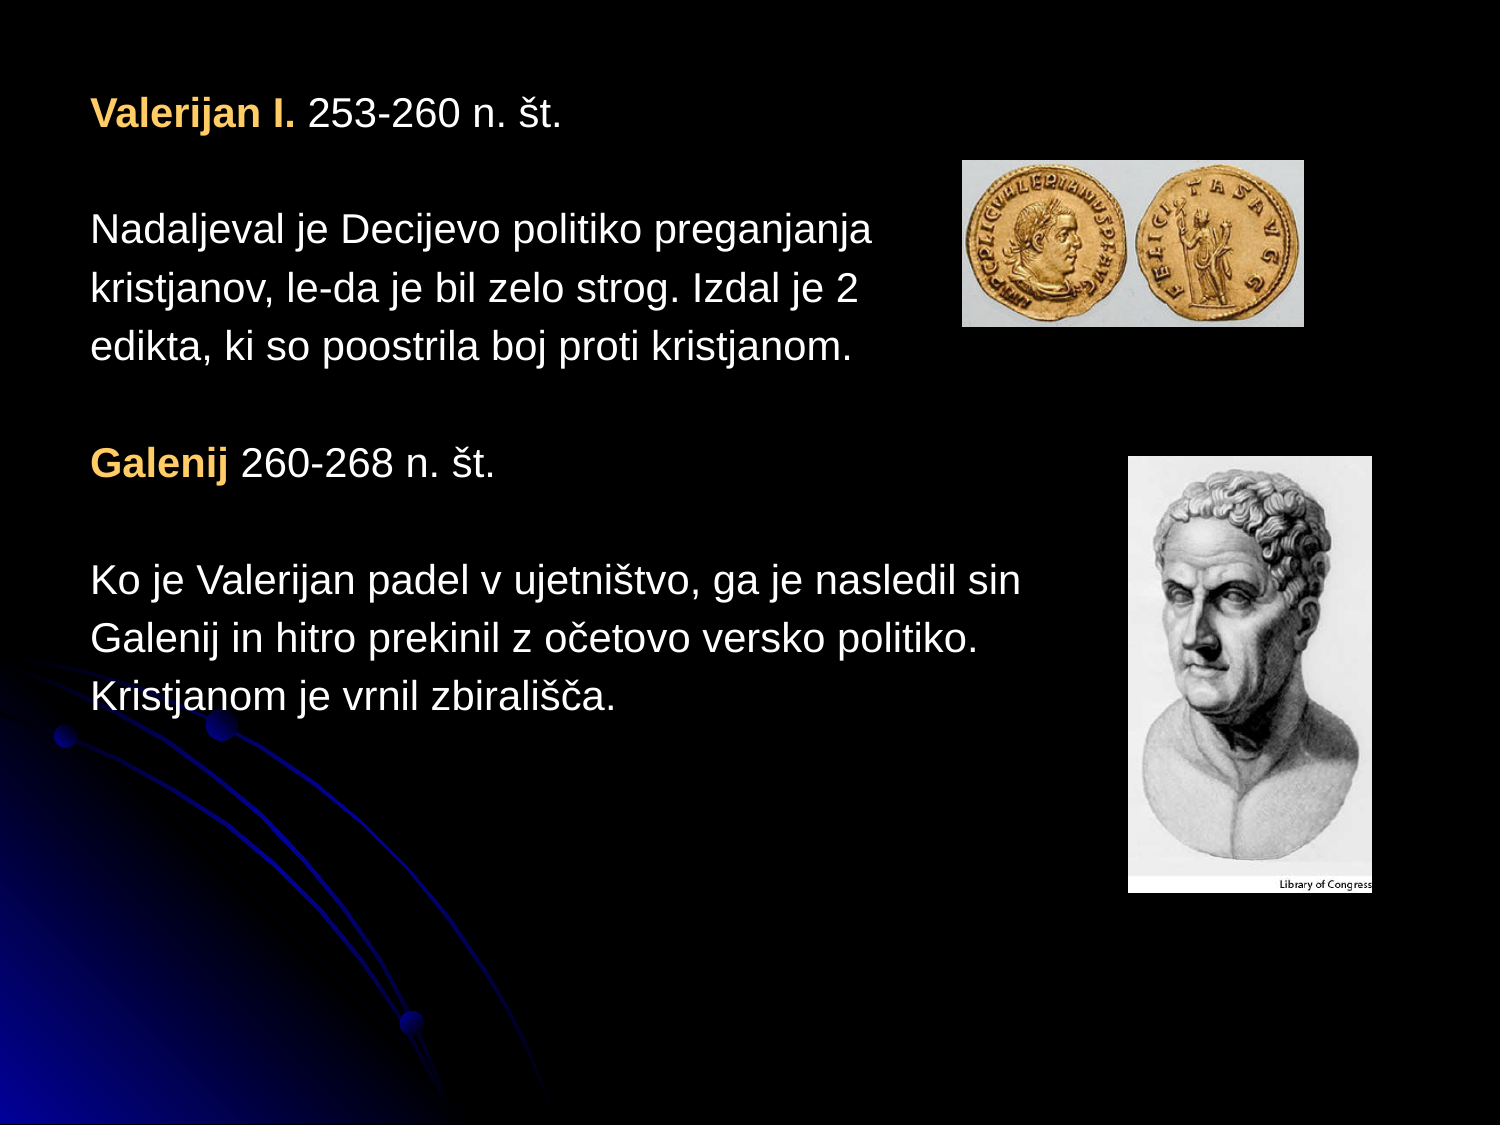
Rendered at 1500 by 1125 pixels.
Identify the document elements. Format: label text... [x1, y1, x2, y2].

picture [962, 160, 1304, 327]
picture [1128, 456, 1372, 893]
list Valerijan I. 253-260 n. št. Nadaljeval je Decijevo politiko preganjanja kristjanov, le-da je bil zelo strog. Izdal je 2 edikta, ki so poostrila boj proti kristjanom. Galenij 260-268 n. št. Ko je Valerijan padel v ujetništvo, ga je nasledil sin Galenij in hitro prekinil z očetovo versko politiko. Kristjanom je vrnil zbirališča. [75, 78, 1425, 1006]
